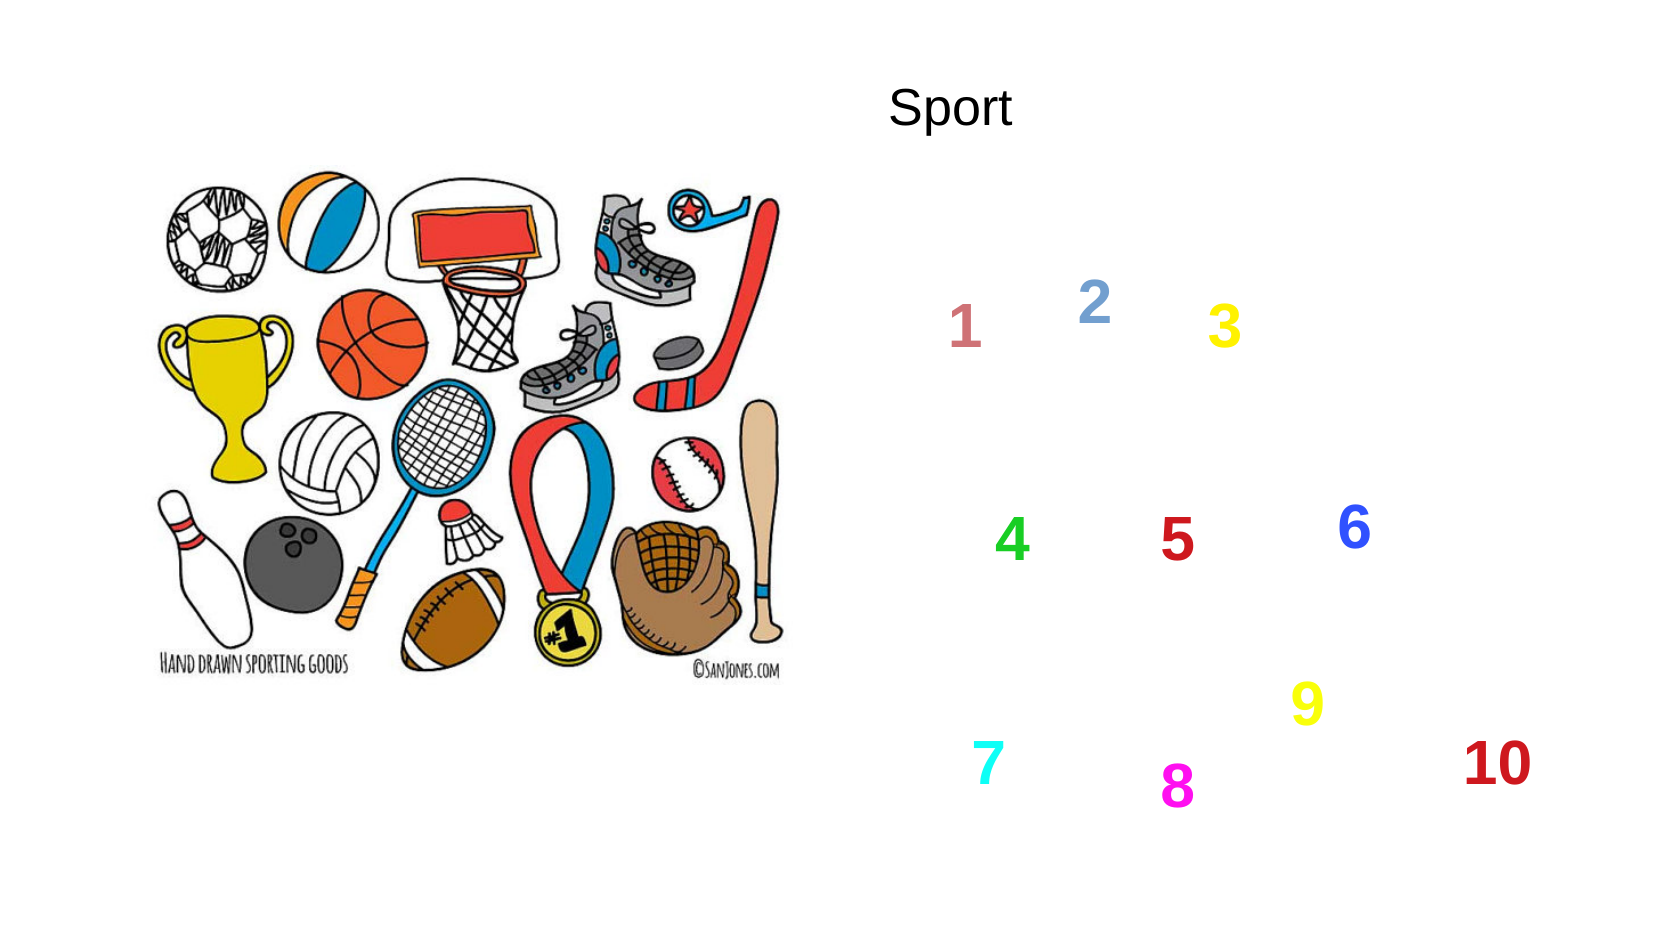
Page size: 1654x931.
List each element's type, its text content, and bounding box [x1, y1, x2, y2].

text_box 4 [980, 496, 1045, 581]
text_box 7 [956, 720, 1022, 806]
text_box 2 [1062, 259, 1170, 378]
text_box 9 [1275, 661, 1340, 746]
text_box 8 [1145, 744, 1211, 829]
picture [145, 165, 795, 686]
text_box 5 [1145, 496, 1211, 581]
text_box 10 [1448, 720, 1548, 806]
text_box 3 [1192, 283, 1276, 369]
text_box Sport [874, 70, 1111, 178]
text_box 6 [1322, 484, 1388, 569]
text_box 1 [933, 283, 998, 369]
